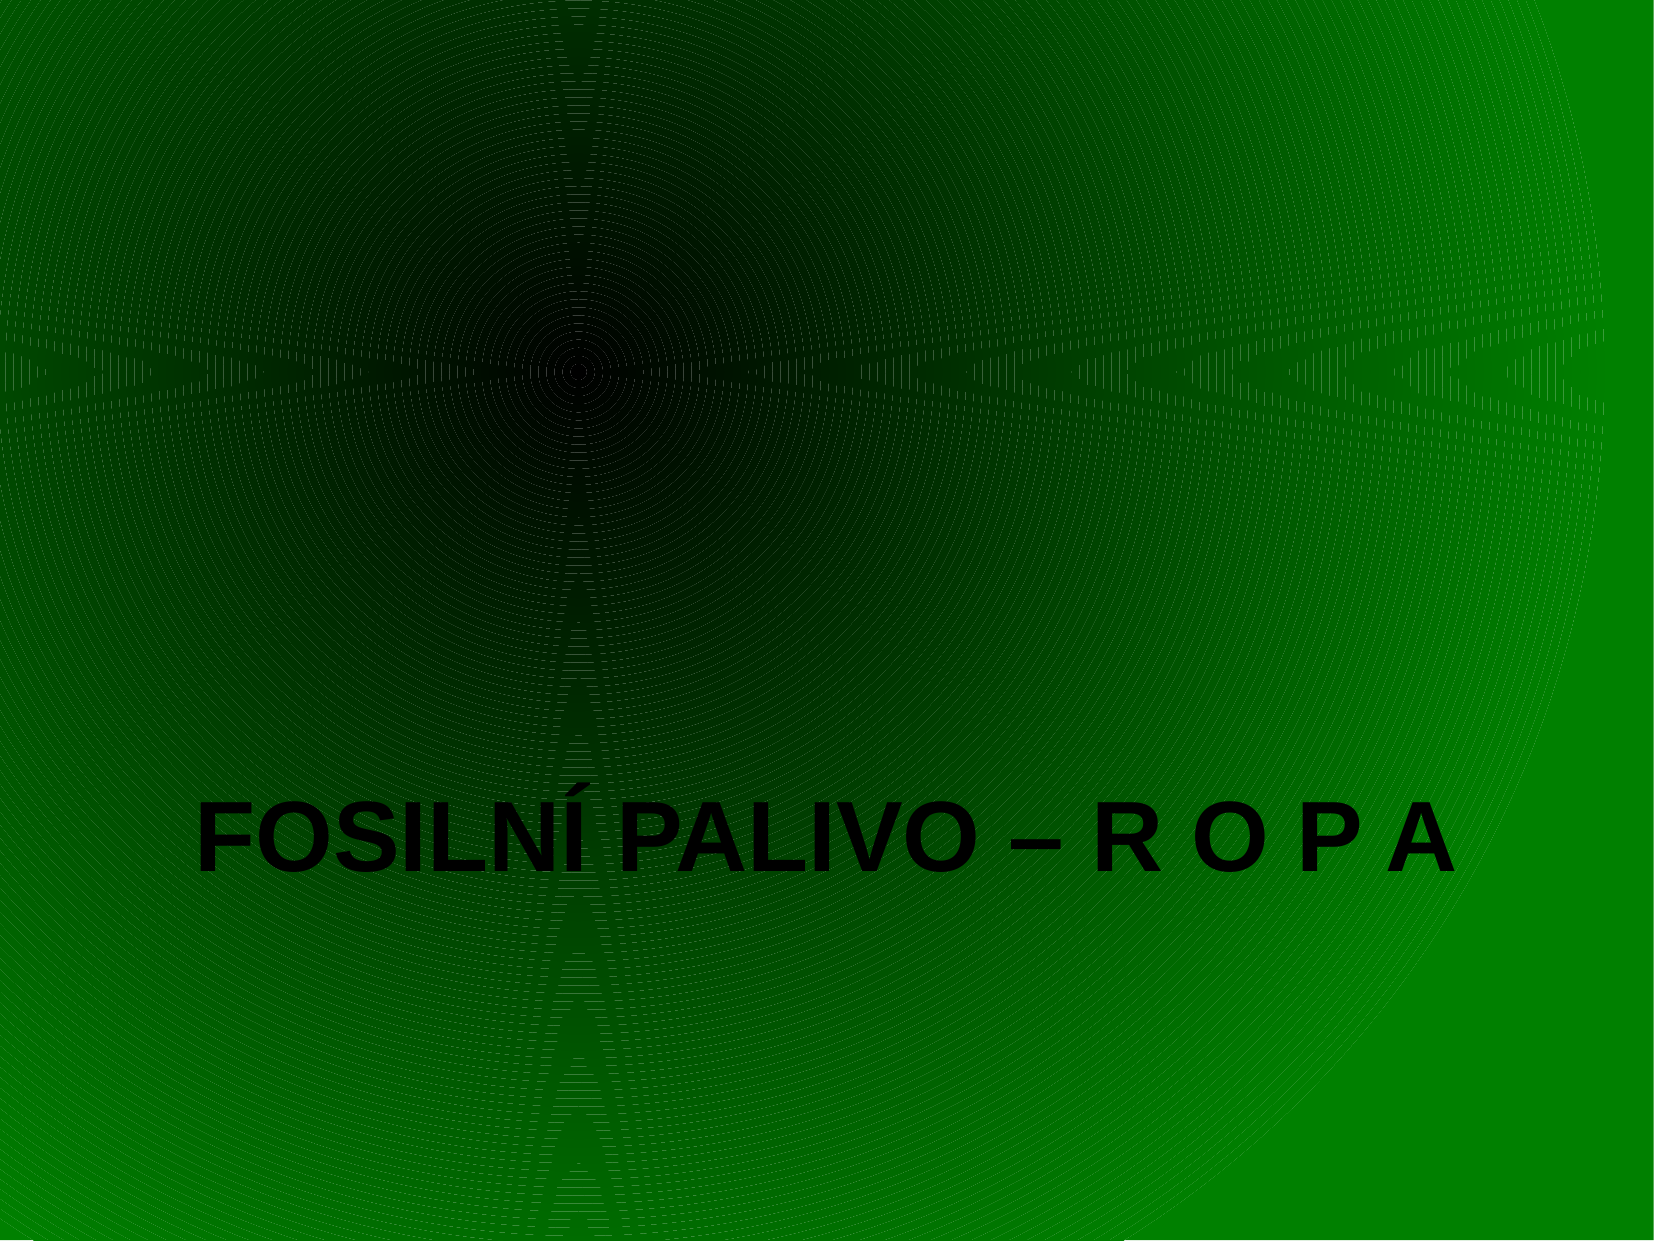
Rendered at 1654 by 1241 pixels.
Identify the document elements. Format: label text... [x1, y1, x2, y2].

subtitle FOSILNÍ PALIVO – R O P A [82, 421, 1571, 1241]
